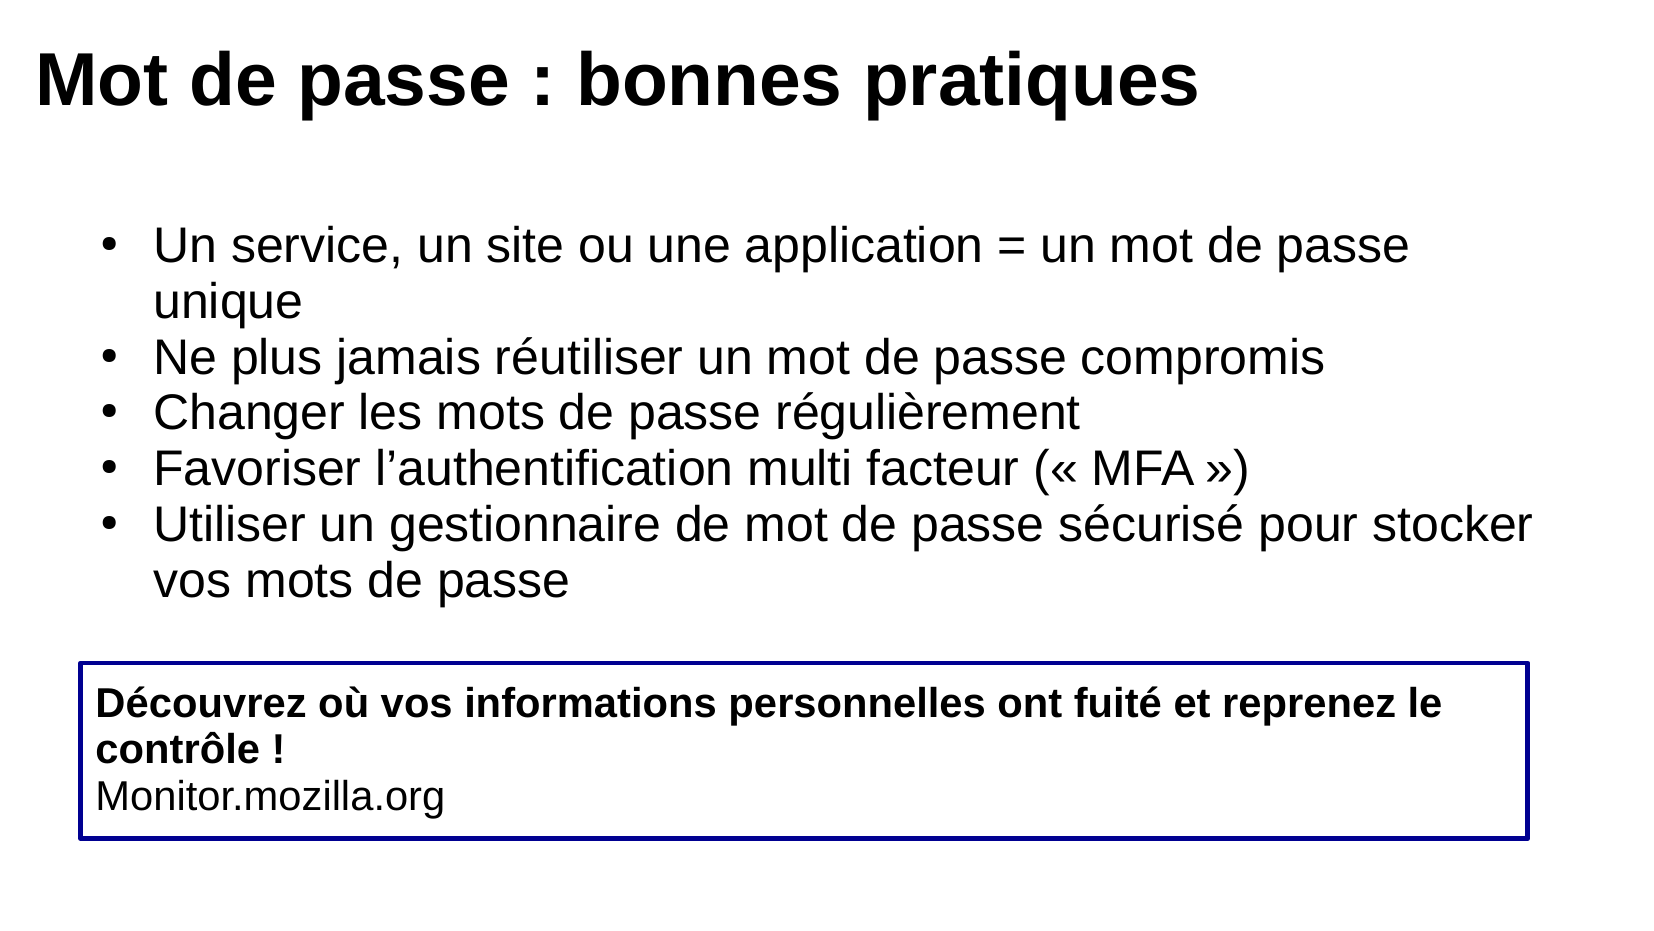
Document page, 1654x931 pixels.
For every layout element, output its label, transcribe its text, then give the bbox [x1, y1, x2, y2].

text_box Découvrez où vos informations personnelles ont fuité et reprenez le contrôle ! Monitor.mozilla.org [80, 672, 1536, 875]
title Mot de passe : bonnes pratiques [35, 37, 1619, 193]
list Un service, un site ou une application = un mot de passe unique Ne plus jamais réutiliser un mot de passe compromis Changer les mots de passe régulièrement Favoriser l’authentification multi facteur (« MFA ») Utiliser un gestionnaire de mot de passe sécurisé pour stocker vos mots de passe [83, 665, 1525, 672]
text_box Découvrez où vos informations personnelles ont fuité et reprenez le contrôle ! Monitor.mozilla.org [83, 672, 1525, 836]
list Un service, un site ou une application = un mot de passe unique Ne plus jamais réutiliser un mot de passe compromis Changer les mots de passe régulièrement Favoriser l’authentification multi facteur (« MFA ») Utiliser un gestionnaire de mot de passe sécurisé pour stocker vos mots de passe [82, 217, 1571, 758]
